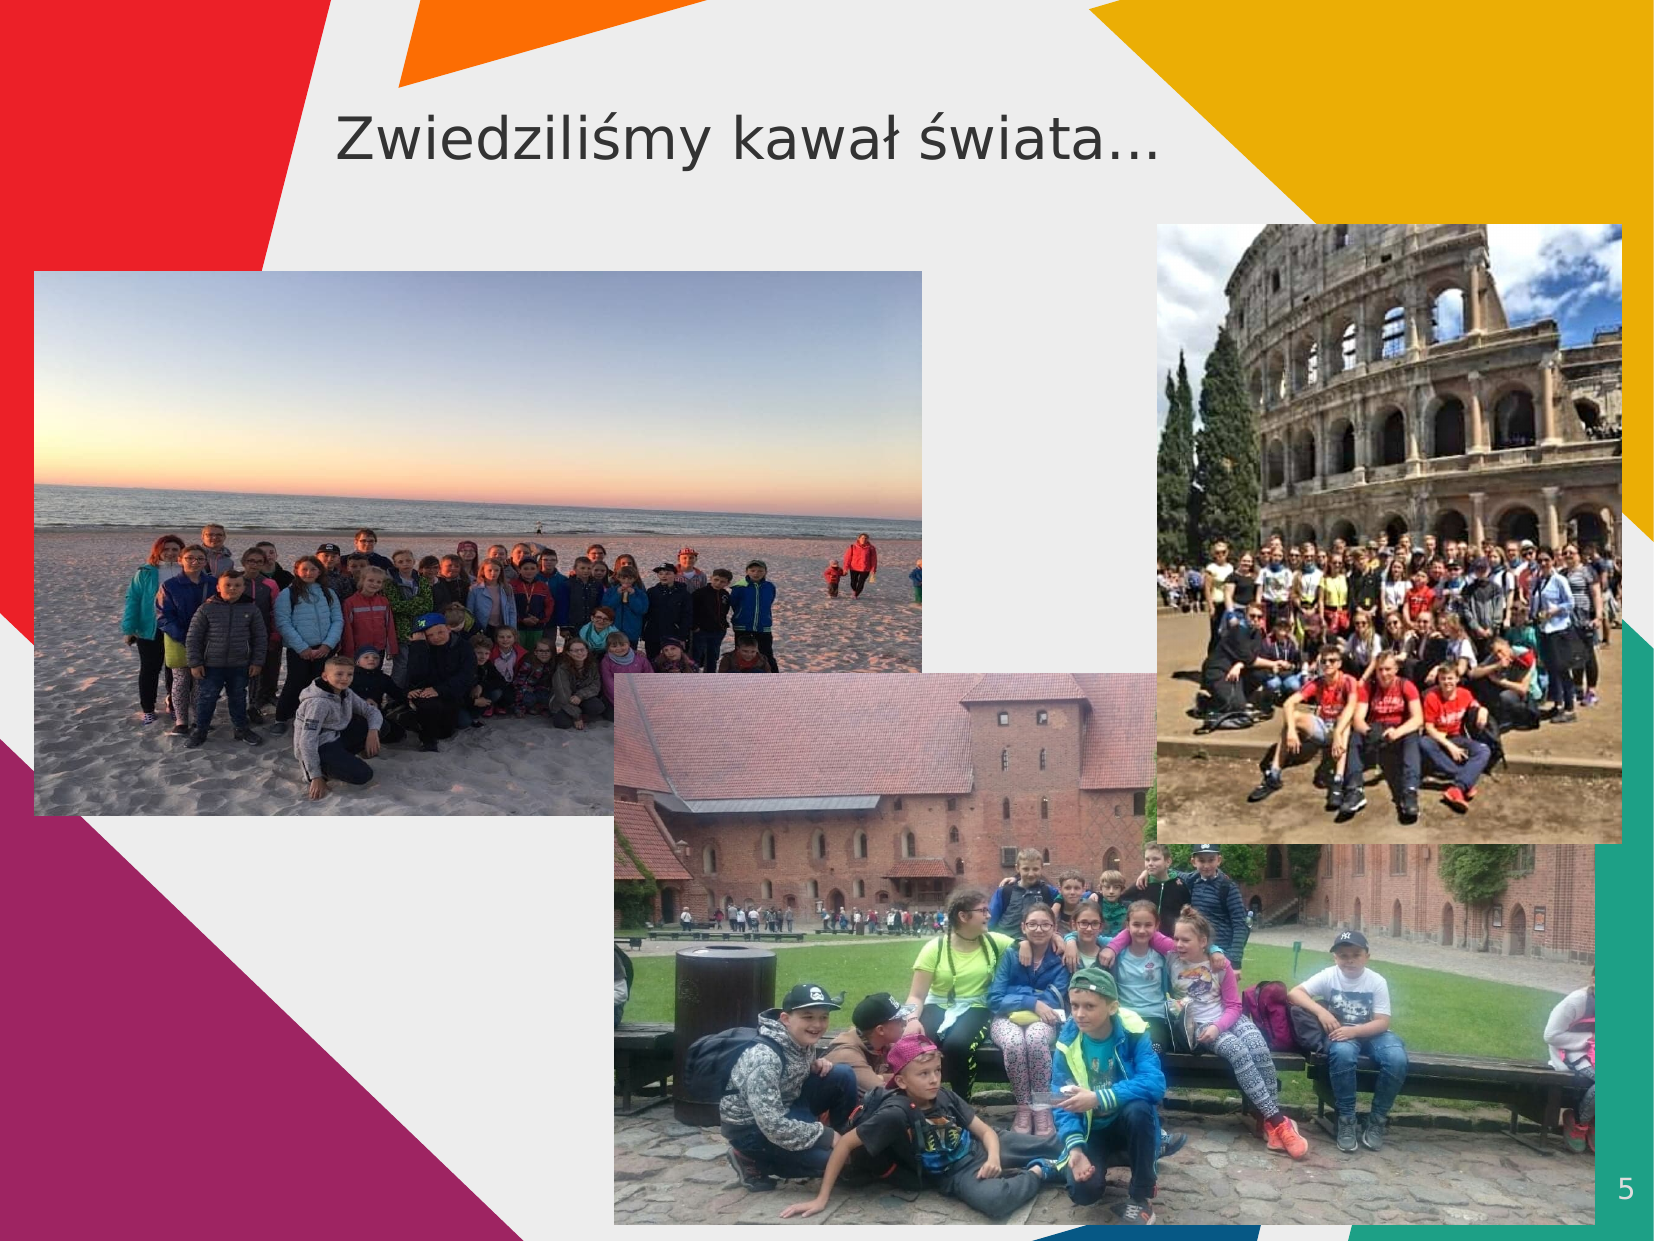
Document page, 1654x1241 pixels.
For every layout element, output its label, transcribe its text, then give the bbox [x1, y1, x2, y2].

title Zwiedziliśmy kawał świata... [217, 35, 1300, 243]
picture [34, 224, 1622, 1225]
